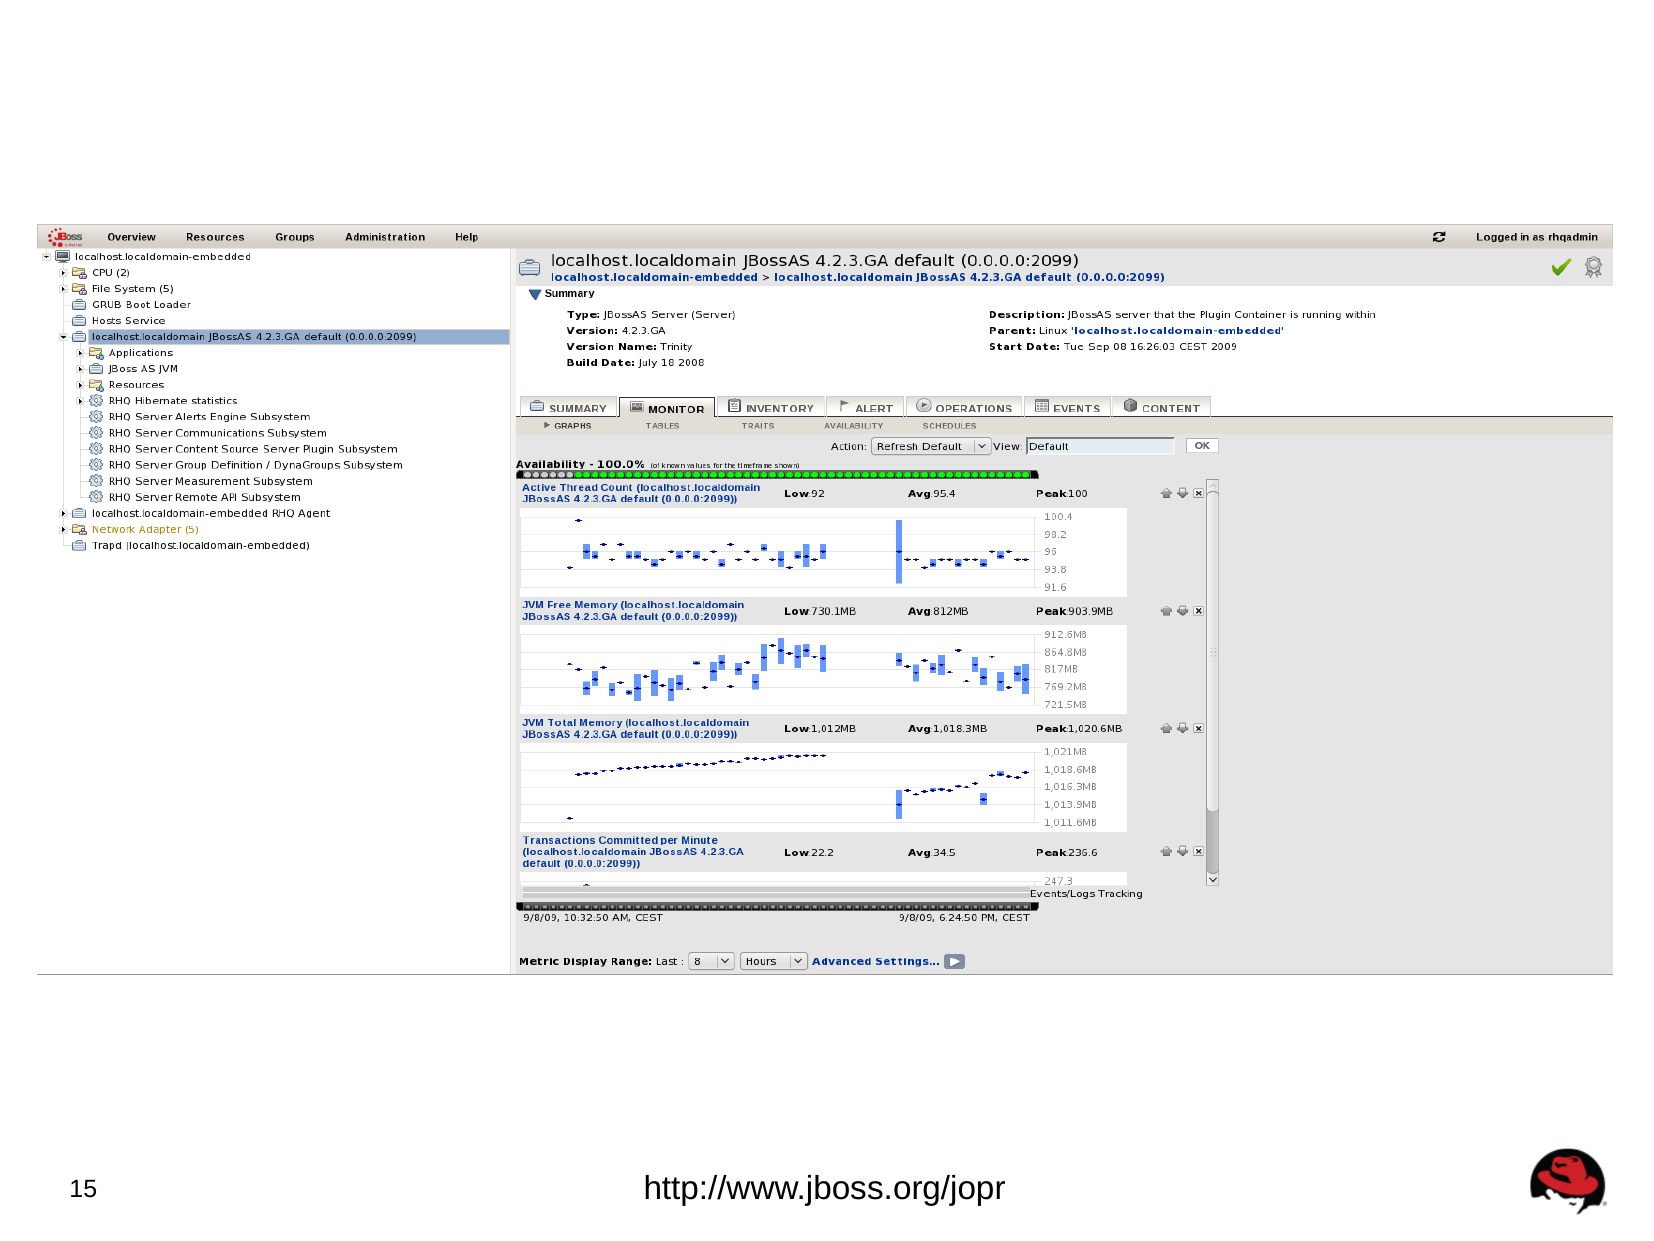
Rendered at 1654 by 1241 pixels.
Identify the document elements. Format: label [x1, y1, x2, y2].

picture [1529, 1146, 1613, 1224]
picture [37, 224, 1613, 976]
